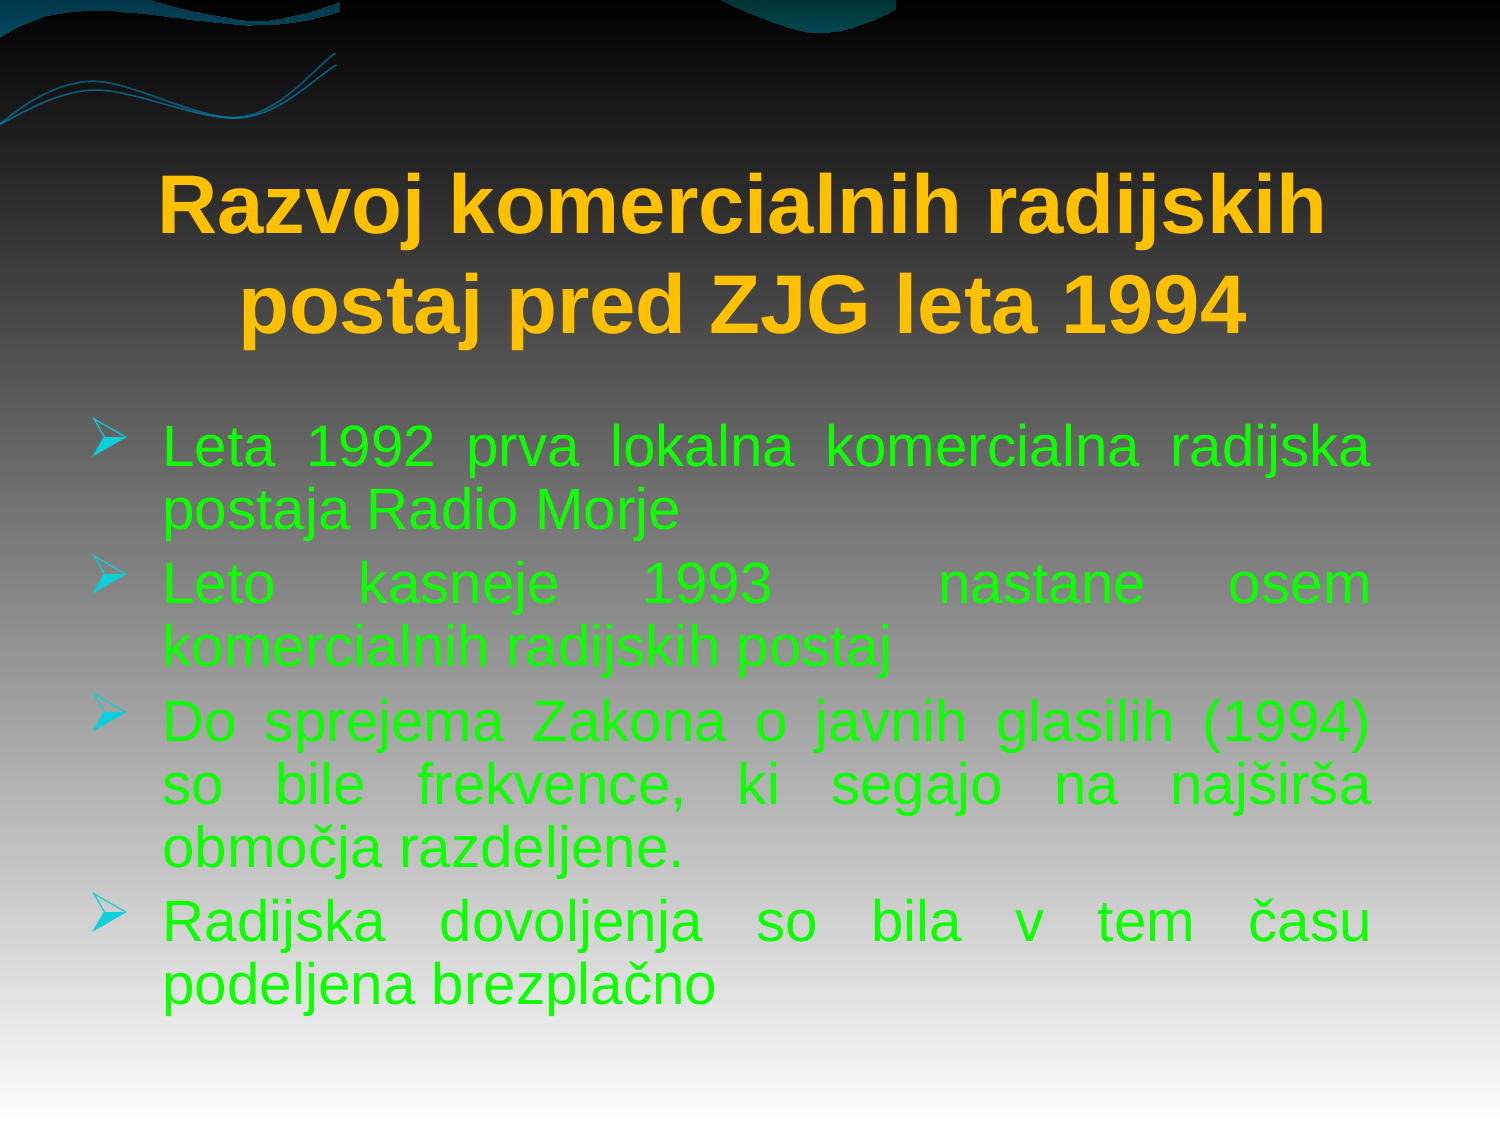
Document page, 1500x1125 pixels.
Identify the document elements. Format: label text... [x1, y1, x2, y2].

title Razvoj komercialnih radijskih postaj pred ZJG leta 1994 [100, 30, 1389, 350]
subtitle Leta 1992 prva lokalna komercialna radijska postaja Radio Morje Leto kasneje 1993 nastane osem komercialnih radijskih postaj Do sprejema Zakona o javnih glasilih (1994) so bile frekvence, ki segajo na najširša območja razdeljene. Radijska dovoljenja so bila v tem času podeljena brezplačno [87, 408, 1376, 1071]
